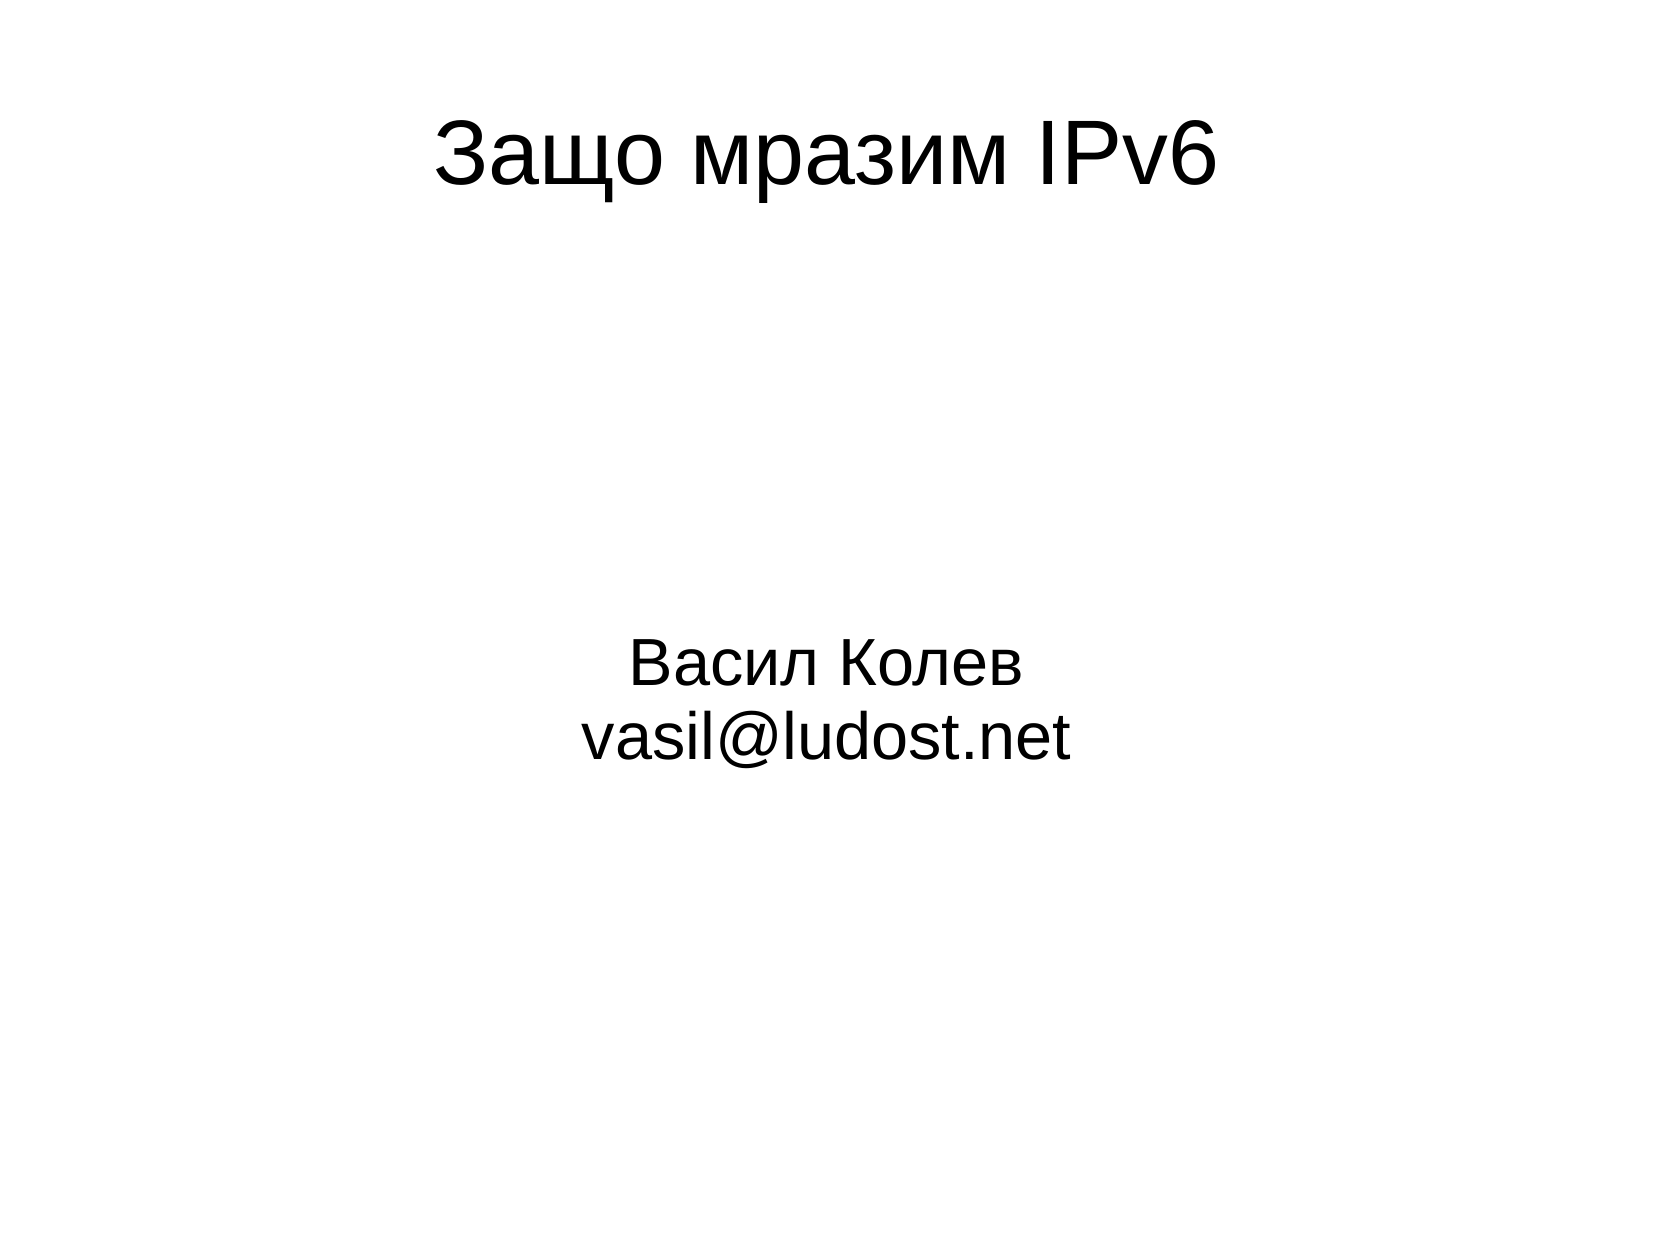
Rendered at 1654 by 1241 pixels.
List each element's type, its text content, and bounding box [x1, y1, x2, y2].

title Защо мразим IPv6 [82, 56, 1571, 250]
subtitle Васил Колев vasil@ludost.net [82, 297, 1571, 1102]
